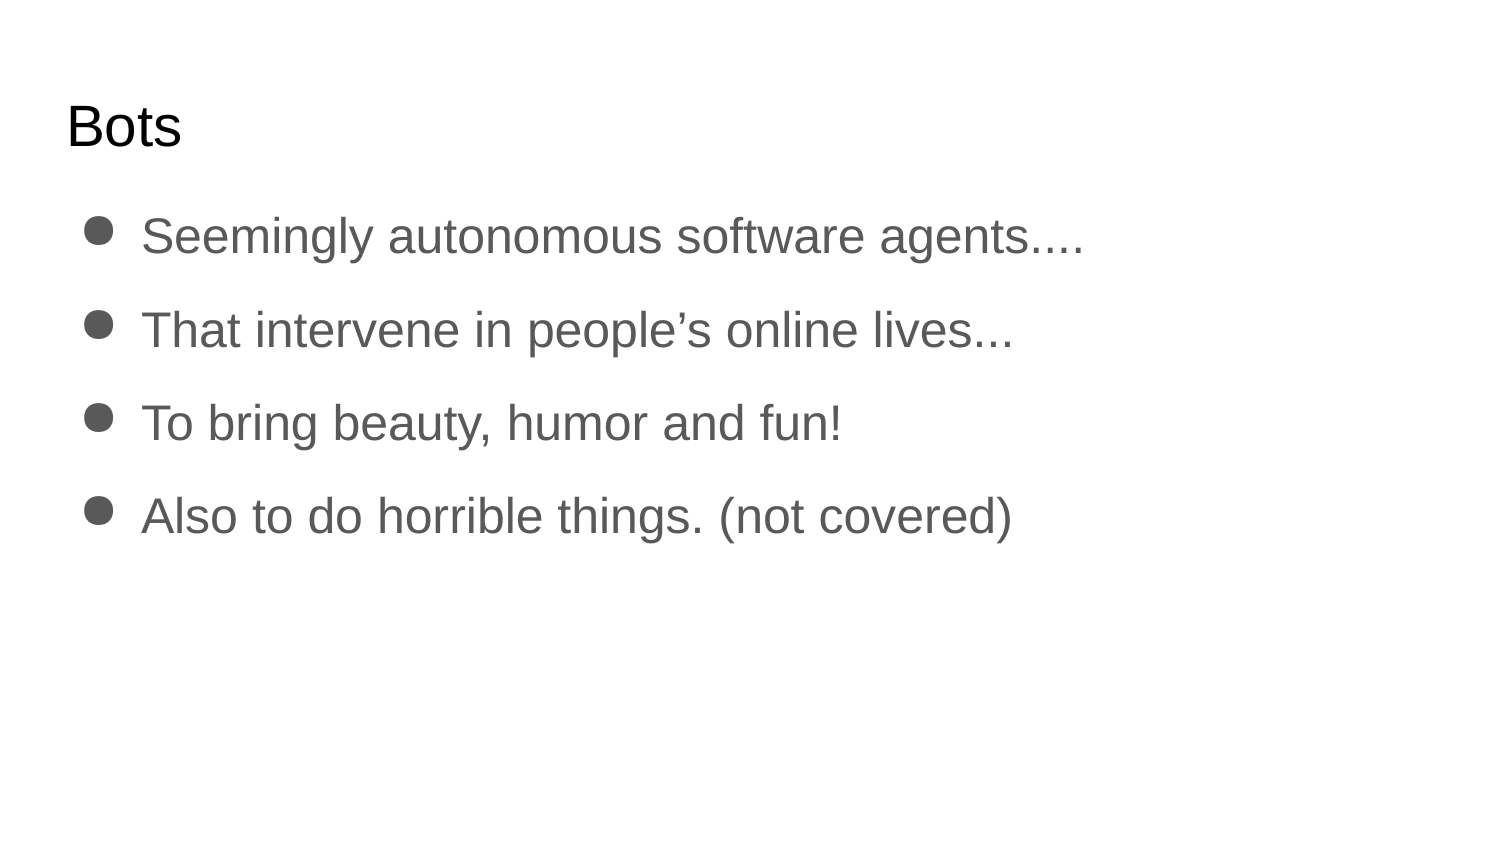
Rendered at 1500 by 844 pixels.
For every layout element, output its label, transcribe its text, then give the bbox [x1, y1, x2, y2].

title Bots [51, 72, 1449, 167]
list Seemingly autonomous software agents.... That intervene in people’s online lives... To bring beauty, humor and fun! Also to do horrible things. (not covered) [51, 189, 1449, 750]
